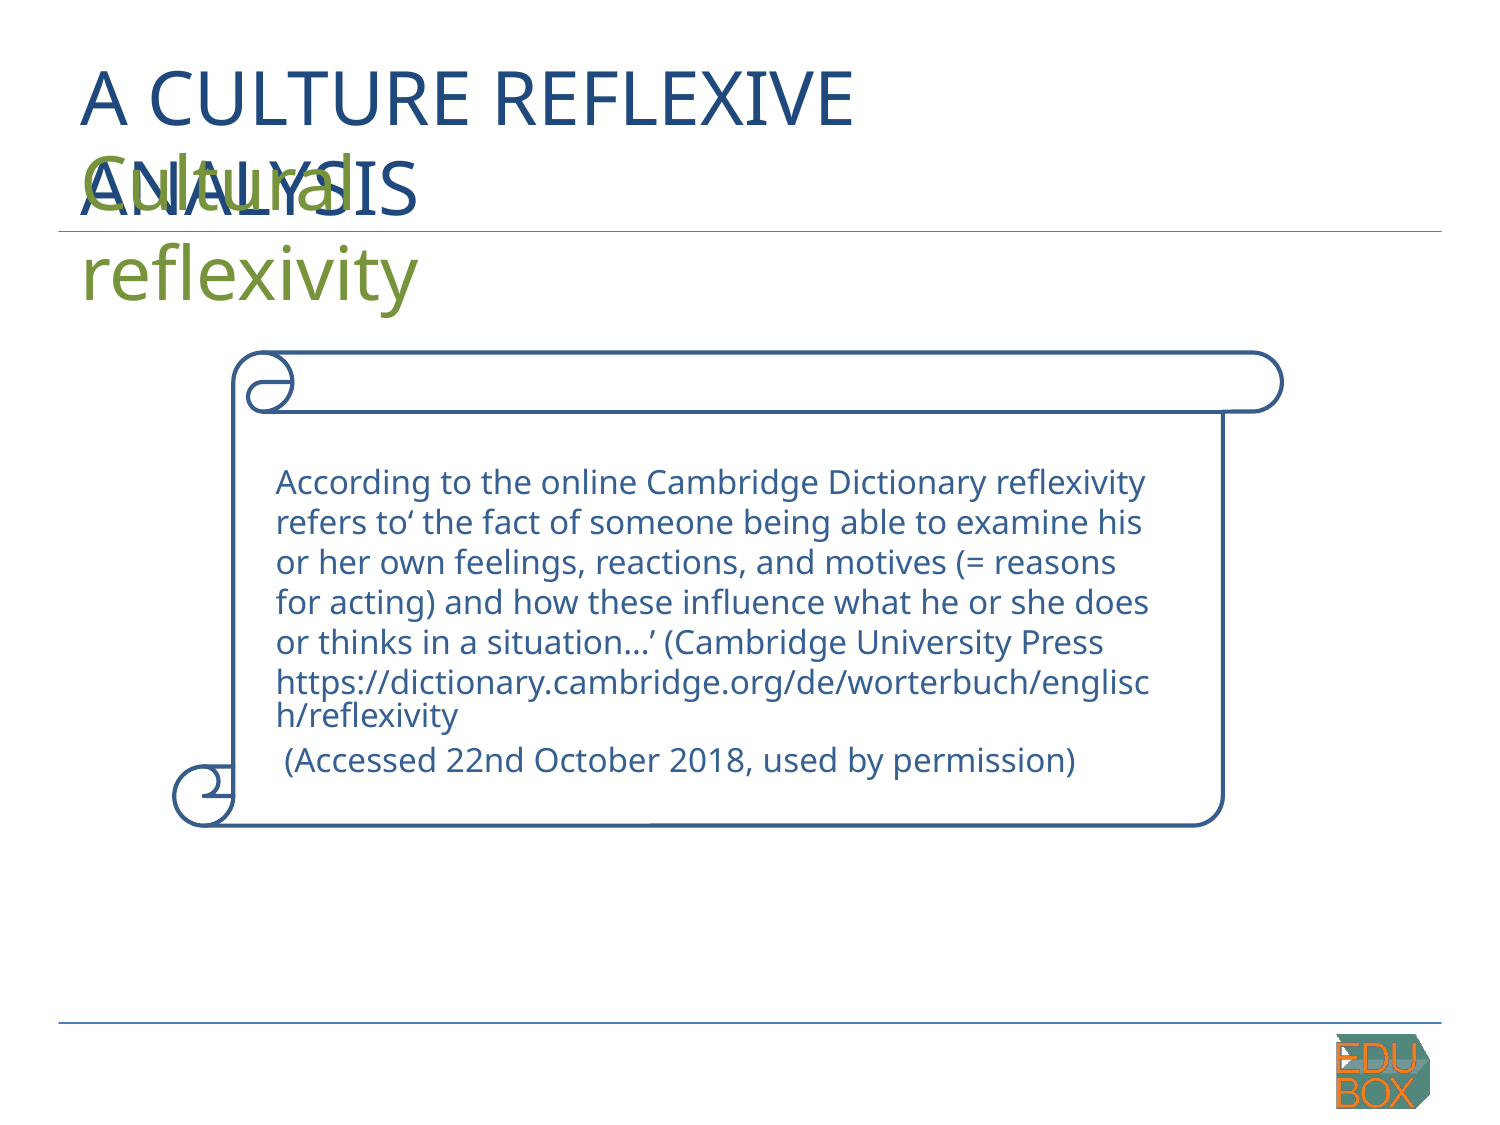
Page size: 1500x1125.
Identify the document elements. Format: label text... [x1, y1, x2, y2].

list Cultural reflexivity [64, 127, 1040, 247]
picture [1328, 1028, 1437, 1114]
text_box [174, 352, 1282, 826]
list [53, 255, 1404, 1005]
title A CULTURE REFLEXIVE ANALYSIS [64, 42, 1426, 153]
text_box According to the online Cambridge Dictionary reflexivity refers to‘ the fact of someone being able to examine his or her own feelings, reactions, and motives (= reasons for acting) and how these influence what he or she does or thinks in a situation…’ (Cambridge University Press https://dictionary.cambridge.org/de/worterbuch/englisch/reflexivity (Accessed 22nd October 2018, used by permission) [260, 453, 1171, 754]
